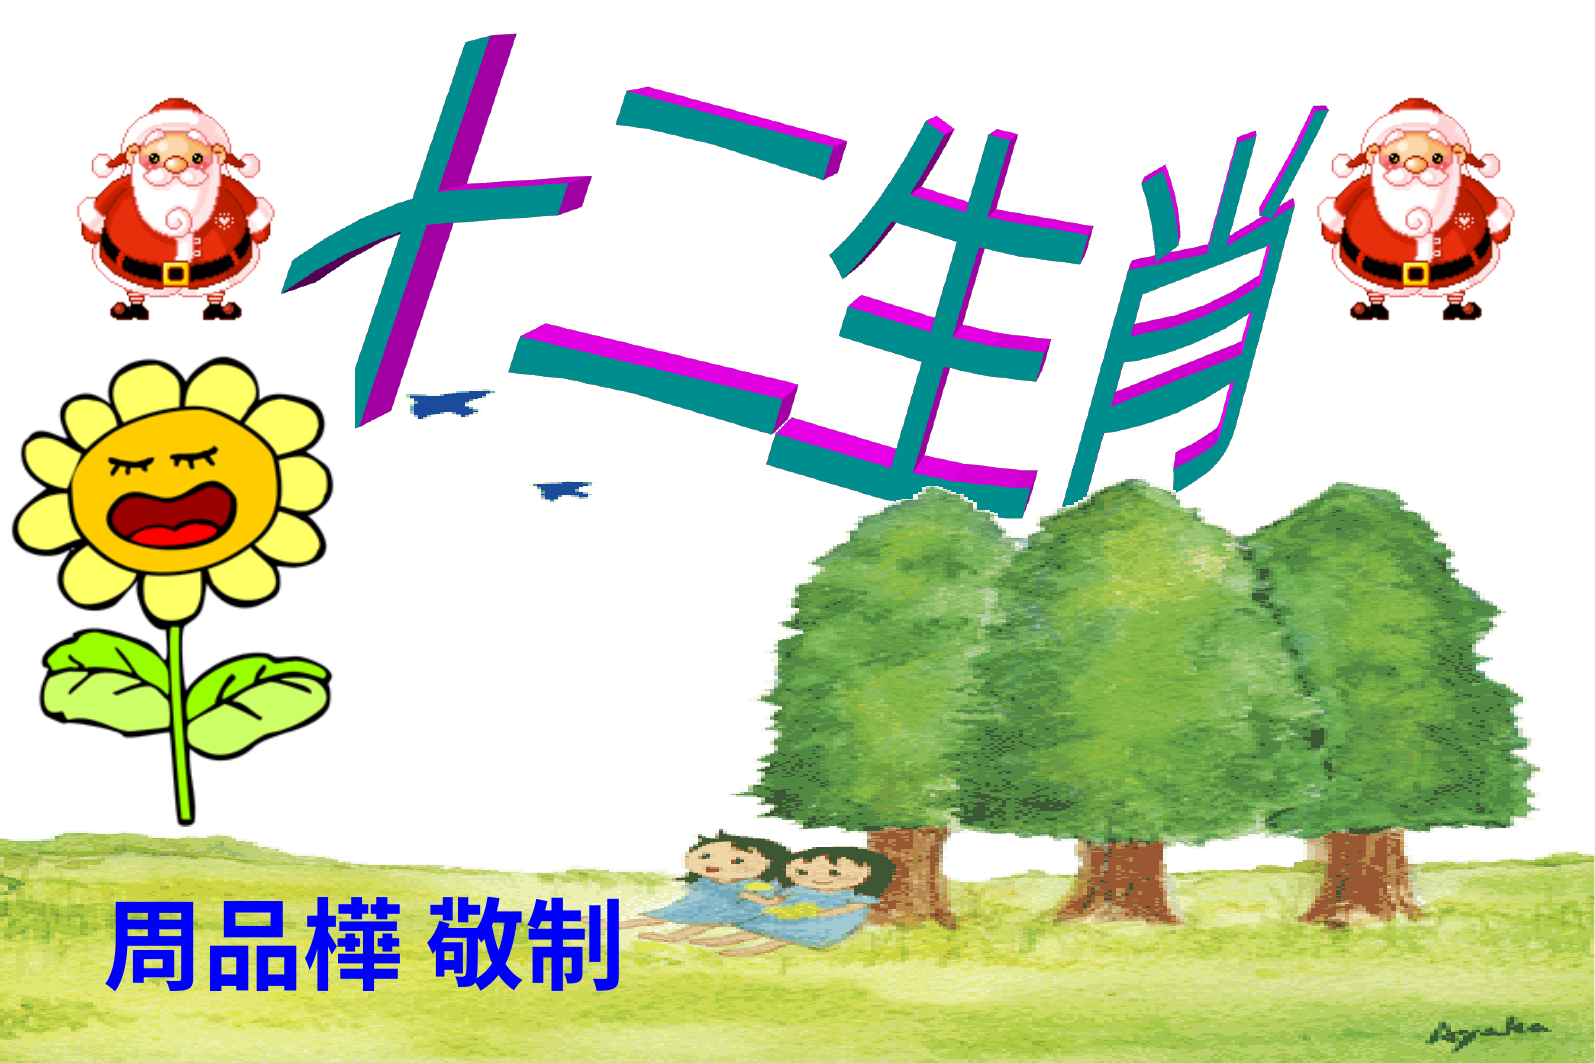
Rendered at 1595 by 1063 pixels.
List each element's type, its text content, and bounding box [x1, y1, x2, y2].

text_box 周品樺 敬制 [88, 859, 739, 975]
picture [1299, 88, 1536, 325]
picture [59, 88, 296, 325]
picture [0, 354, 1595, 1063]
